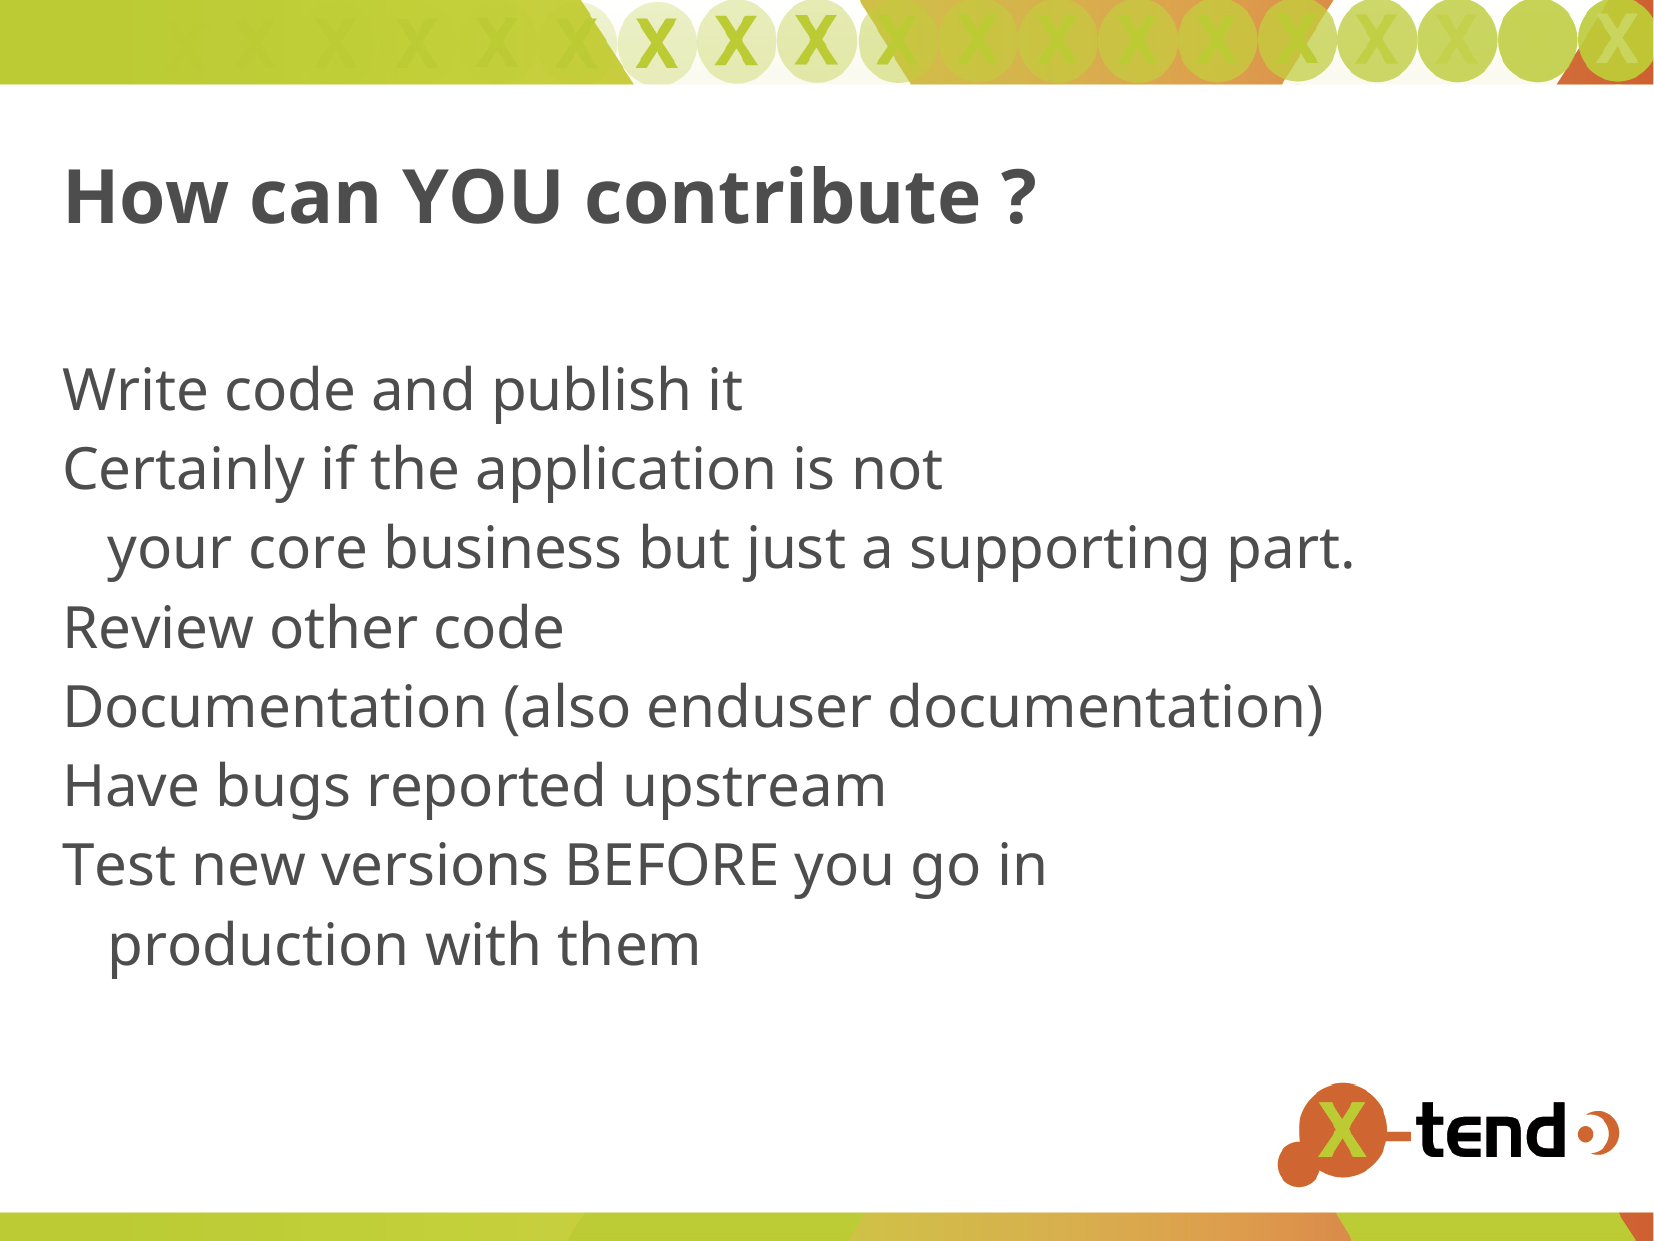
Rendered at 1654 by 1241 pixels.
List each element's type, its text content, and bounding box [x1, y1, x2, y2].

picture [0, 0, 1654, 1241]
text_box How can YOU contribute ? Write code and publish it Certainly if the application is not your core business but just a supporting part. Review other code Documentation (also enduser documentation) Have bugs reported upstream Test new versions BEFORE you go in production with them [47, 135, 1529, 1241]
